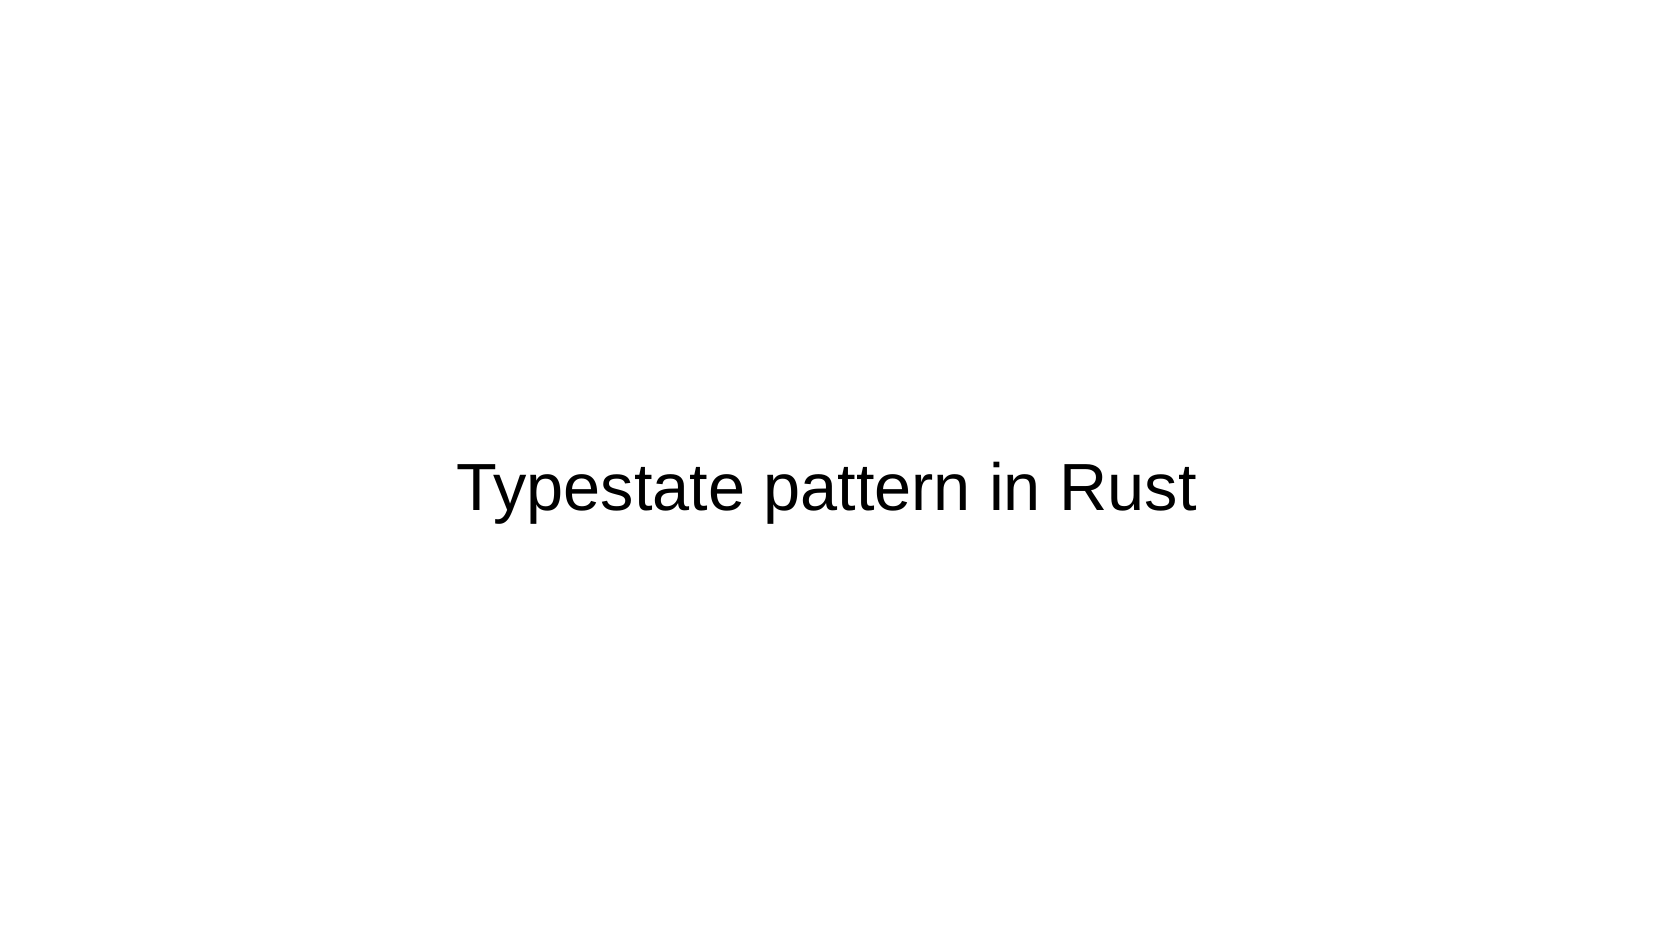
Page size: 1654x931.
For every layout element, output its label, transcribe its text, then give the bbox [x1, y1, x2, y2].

subtitle Typestate pattern in Rust [82, 217, 1571, 758]
